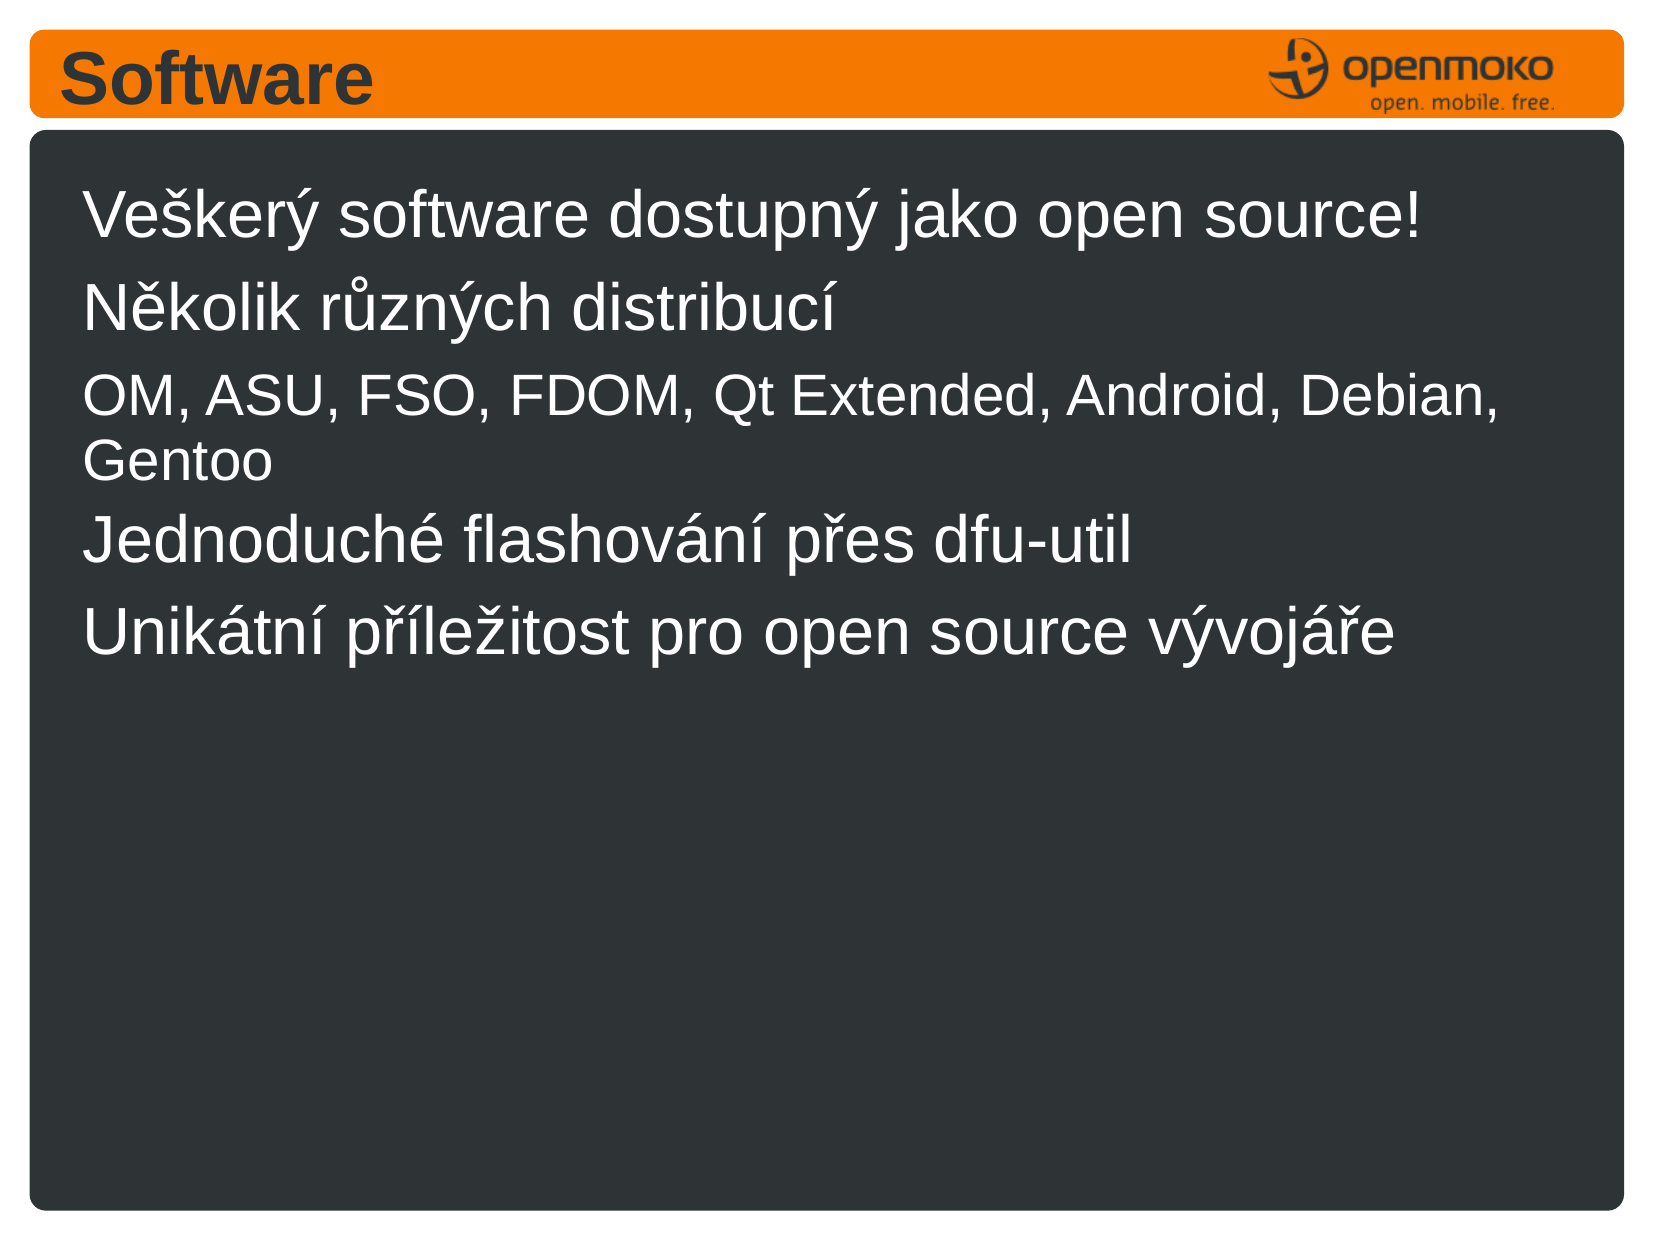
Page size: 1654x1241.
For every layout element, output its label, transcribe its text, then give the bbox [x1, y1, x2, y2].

picture [1361, 38, 1554, 114]
title Software [59, 29, 1361, 128]
list Veškerý software dostupný jako open source! Několik různých distribucí OM, ASU, FSO, FDOM, Qt Extended, Android, Debian, Gentoo Jednoduché flashování přes dfu-util Unikátní příležitost pro open source vývojáře [82, 177, 1571, 1182]
